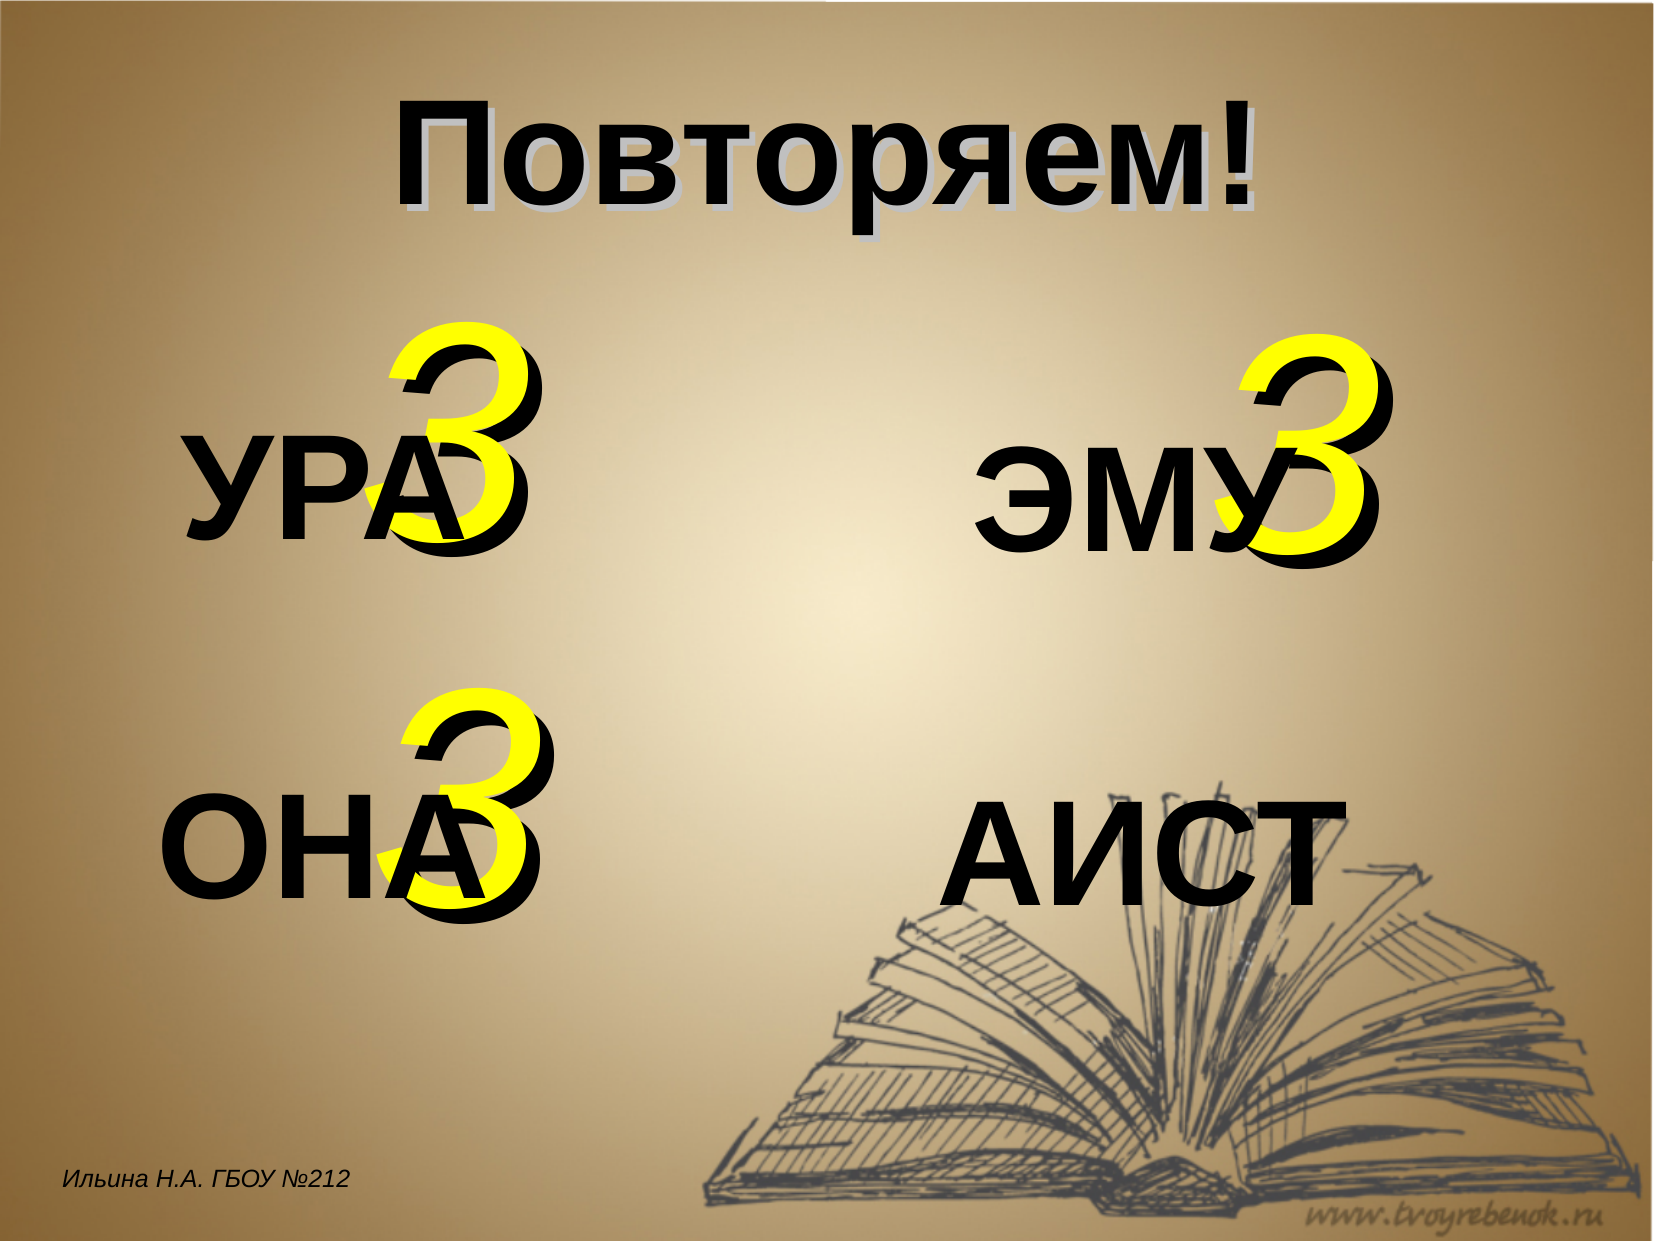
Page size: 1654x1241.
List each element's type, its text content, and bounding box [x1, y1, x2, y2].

text_box 3 [1192, 261, 1524, 626]
text_box ОНА [141, 755, 591, 939]
title Повторяем! [82, 49, 1571, 257]
text_box АИСТ [921, 762, 1371, 945]
text_box 3 [354, 616, 686, 981]
picture [0, 0, 1654, 1241]
text_box 3 [342, 250, 674, 615]
text_box УРА [165, 396, 615, 579]
text_box ЭМУ [956, 408, 1406, 591]
text_box Ильина Н.А. ГБОУ №212 [47, 1157, 626, 1201]
